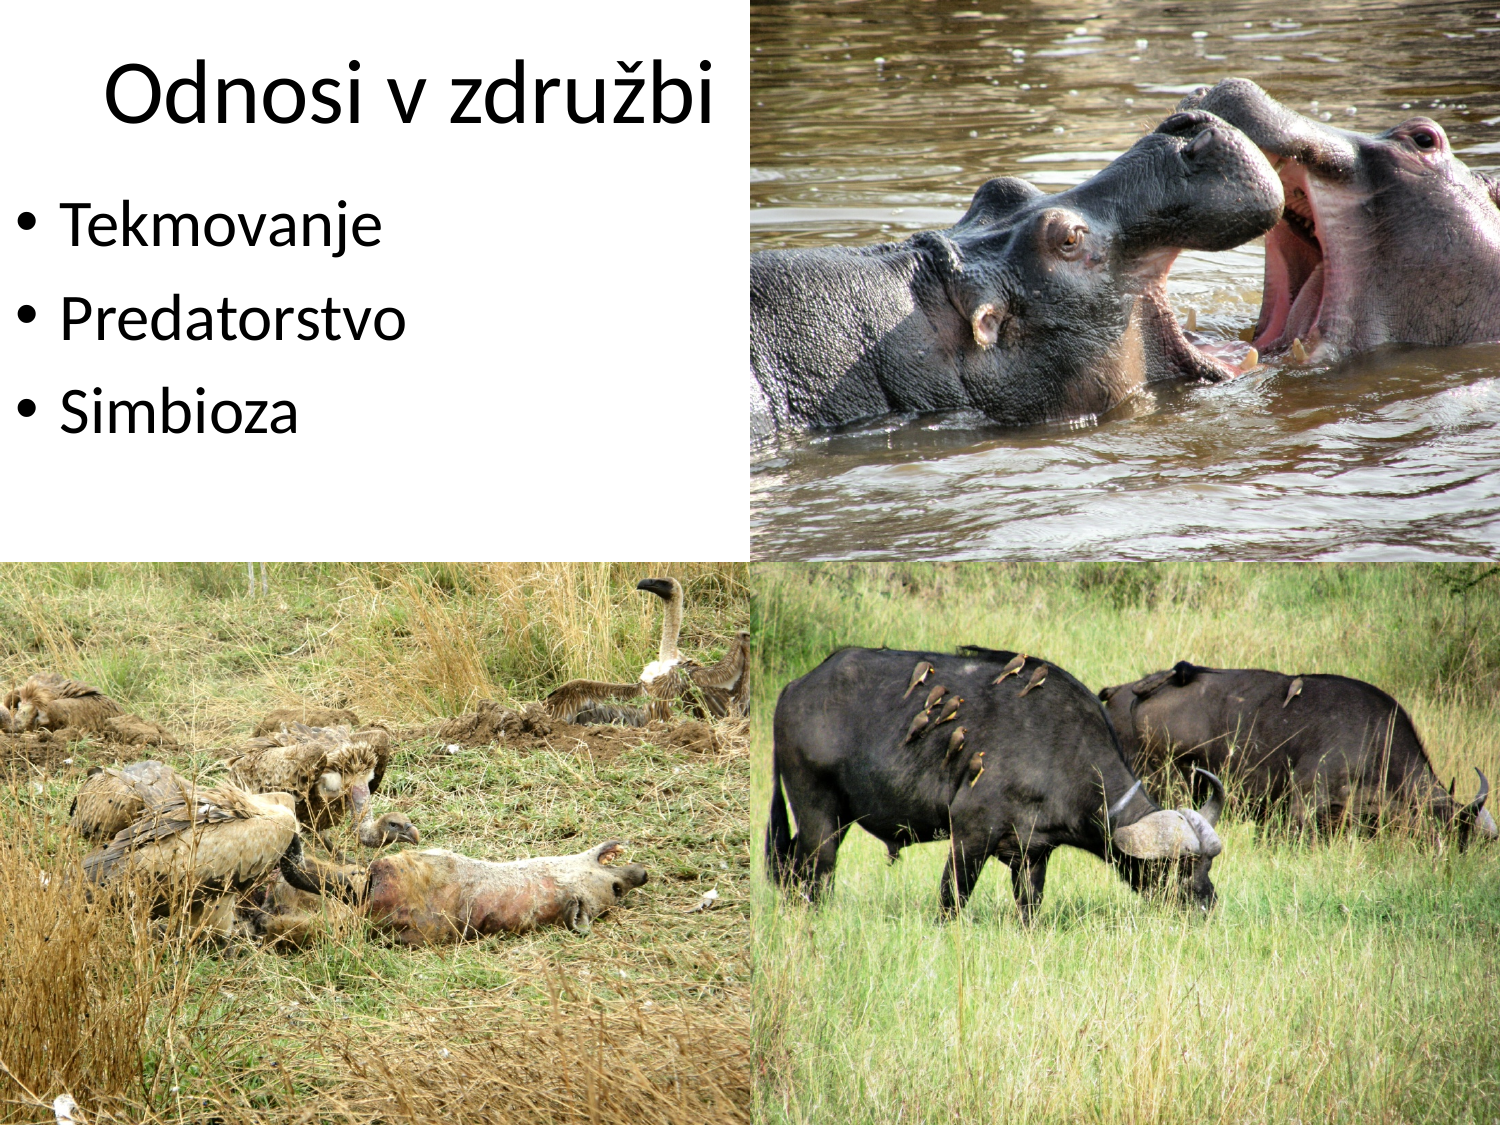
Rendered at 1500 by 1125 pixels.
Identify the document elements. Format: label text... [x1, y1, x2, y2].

list Tekmovanje Predatorstvo Simbioza [0, 172, 750, 562]
title Odnosi v združbi [0, 0, 750, 149]
picture [0, 0, 1500, 1125]
